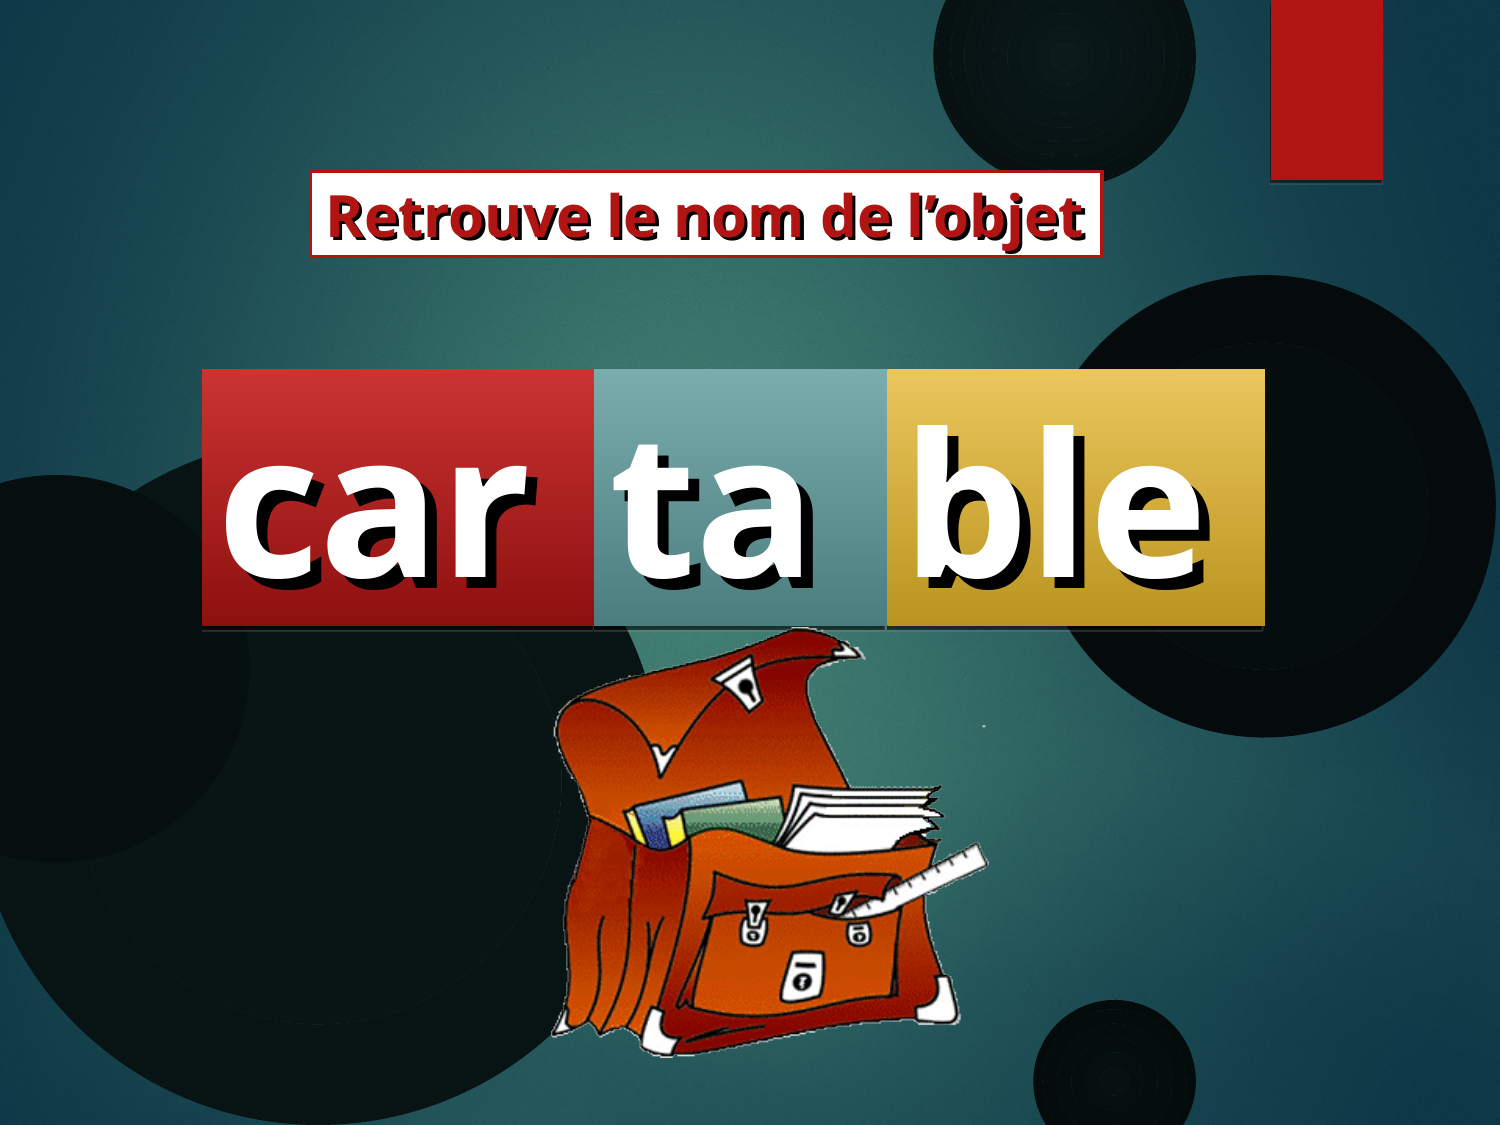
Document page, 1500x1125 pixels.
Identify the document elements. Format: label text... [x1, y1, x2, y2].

text_box ble [887, 370, 1265, 625]
text_box Retrouve le nom de l’objet [311, 172, 1102, 257]
text_box car [202, 370, 594, 625]
picture [551, 627, 989, 1058]
text_box ta [594, 370, 887, 625]
